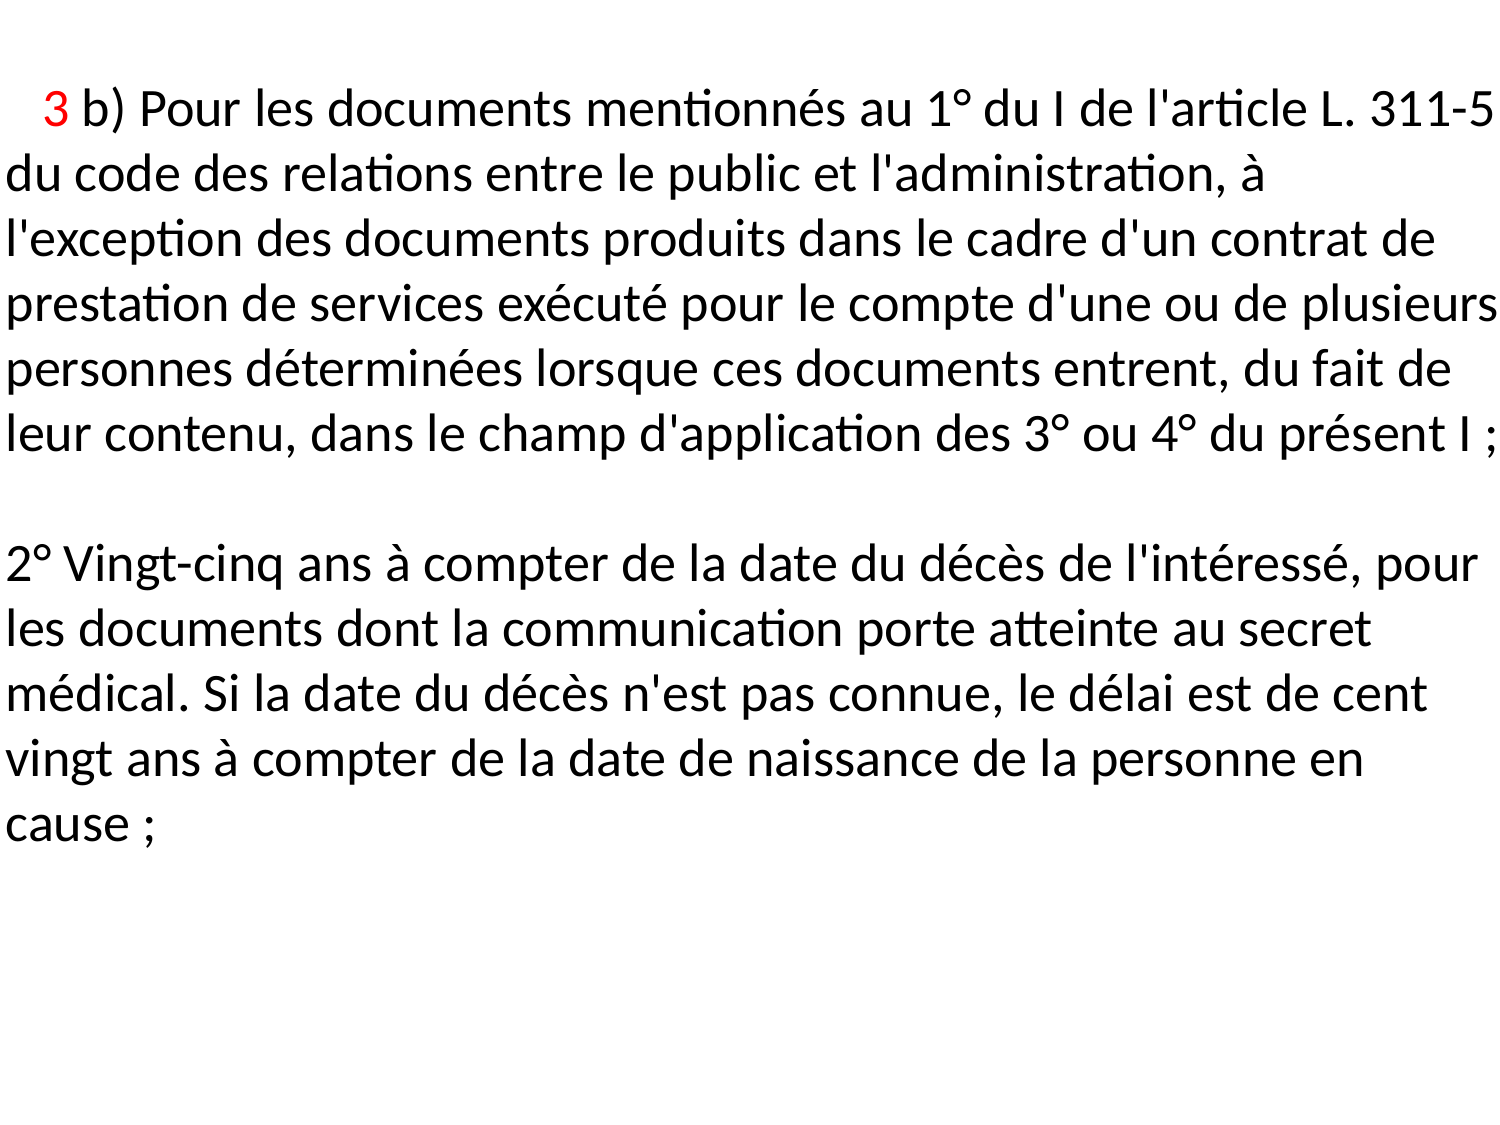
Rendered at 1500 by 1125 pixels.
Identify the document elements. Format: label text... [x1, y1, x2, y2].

text_box 3 b) Pour les documents mentionnés au 1° du I de l'article L. 311-5 du code des relations entre le public et l'administration, à l'exception des documents produits dans le cadre d'un contrat de prestation de services exécuté pour le compte d'une ou de plusieurs personnes déterminées lorsque ces documents entrent, du fait de leur contenu, dans le champ d'application des 3° ou 4° du présent I ; 2° Vingt-cinq ans à compter de la date du décès de l'intéressé, pour les documents dont la communication porte atteinte au secret médical. Si la date du décès n'est pas connue, le délai est de cent vingt ans à compter de la date de naissance de la personne en cause ; [0, 0, 1500, 1125]
